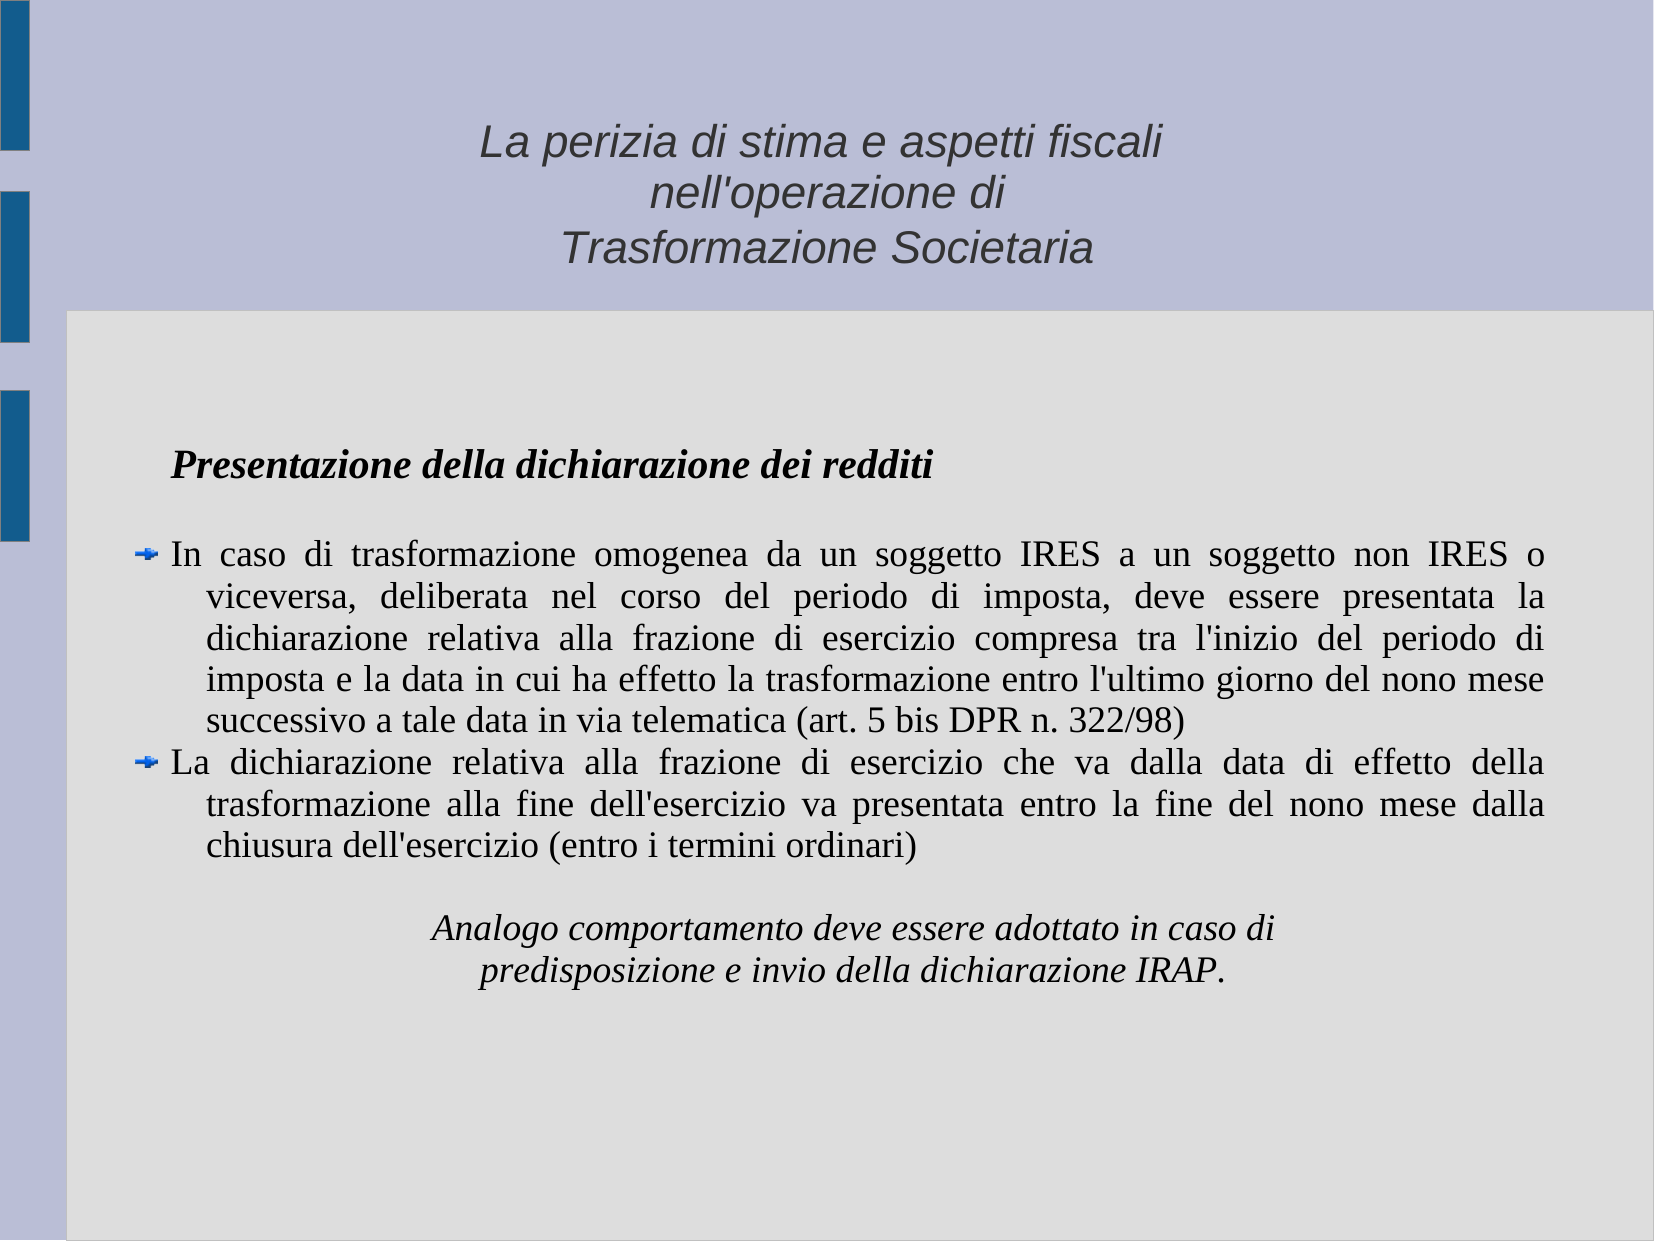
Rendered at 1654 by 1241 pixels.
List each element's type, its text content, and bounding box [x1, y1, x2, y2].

subtitle Presentazione della dichiarazione dei redditi In caso di trasformazione omogenea da un soggetto IRES a un soggetto non IRES o viceversa, deliberata nel corso del periodo di imposta, deve essere presentata la dichiarazione relativa alla frazione di esercizio compresa tra l'inizio del periodo di imposta e la data in cui ha effetto la trasformazione entro l'ultimo giorno del nono mese successivo a tale data in via telematica (art. 5 bis DPR n. 322/98) La dichiarazione relativa alla frazione di esercizio che va dalla data di effetto della trasformazione alla fine dell'esercizio va presentata entro la fine del nono mese dalla chiusura dell'esercizio (entro i termini ordinari) Analogo comportamento deve essere adottato in caso di predisposizione e invio della dichiarazione IRAP. [135, 201, 1548, 1241]
title La perizia di stima e aspetti fiscali nell'operazione di Trasformazione Societaria [121, 91, 1534, 299]
